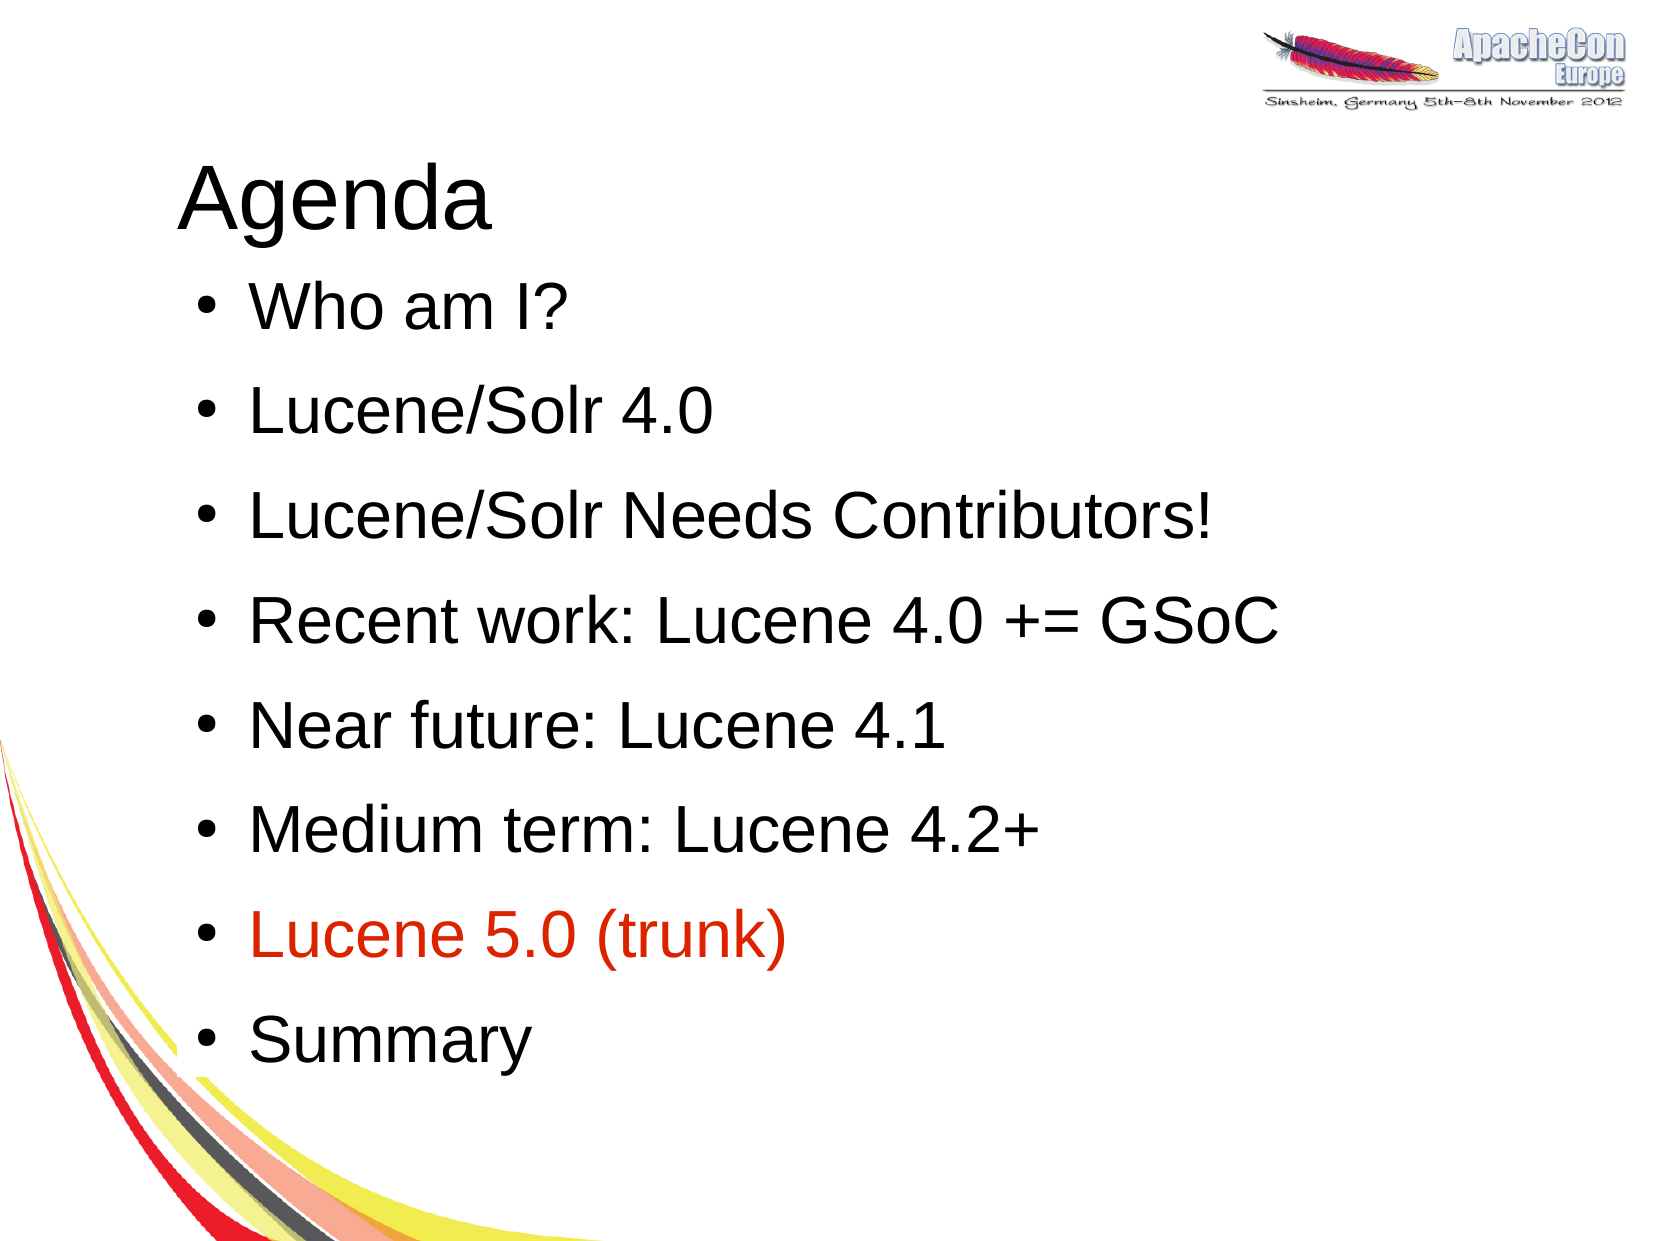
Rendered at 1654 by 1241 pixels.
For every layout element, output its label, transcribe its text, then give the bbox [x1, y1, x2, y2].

picture [0, 0, 1654, 1241]
title Agenda [177, 146, 1536, 250]
list Who am I? Lucene/Solr 4.0 Lucene/Solr Needs Contributors! Recent work: Lucene 4.0 += GSoC Near future: Lucene 4.1 Medium term: Lucene 4.2+ Lucene 5.0 (trunk) Summary [177, 268, 1536, 1075]
